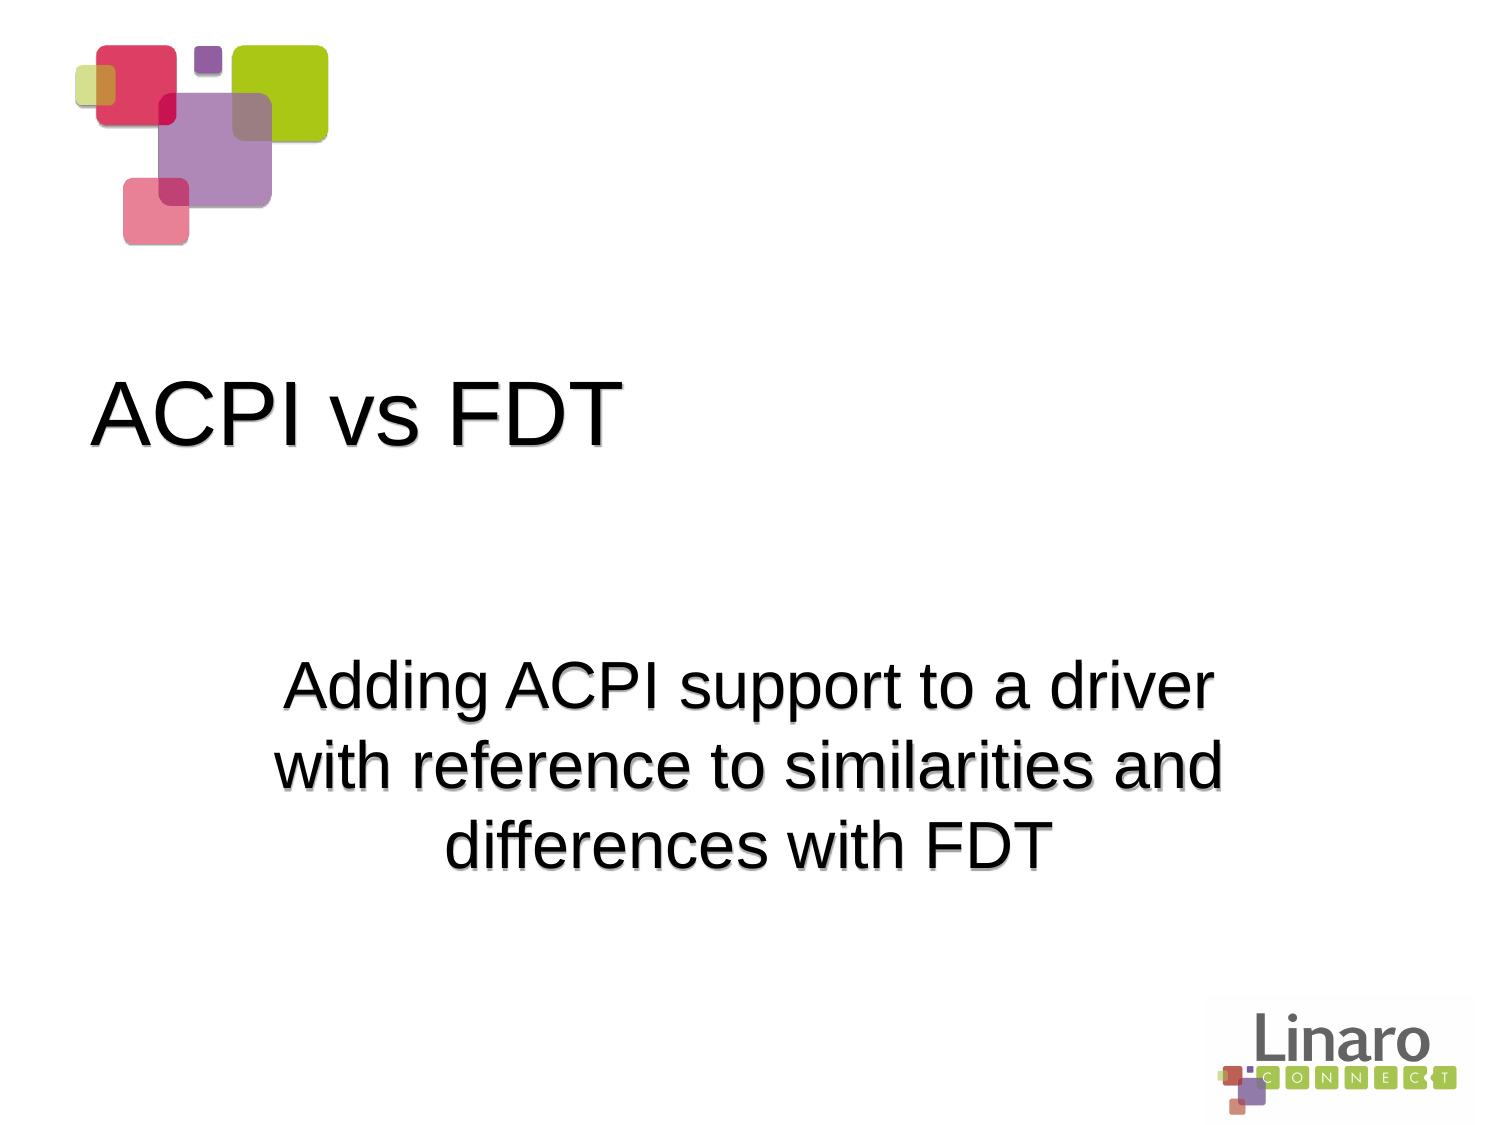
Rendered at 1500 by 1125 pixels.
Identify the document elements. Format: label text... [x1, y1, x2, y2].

picture [1205, 995, 1475, 1125]
title ACPI vs FDT [75, 315, 1426, 503]
picture [71, 28, 343, 249]
subtitle Adding ACPI support to a driver with reference to similarities and differences with FDT [225, 634, 1276, 922]
